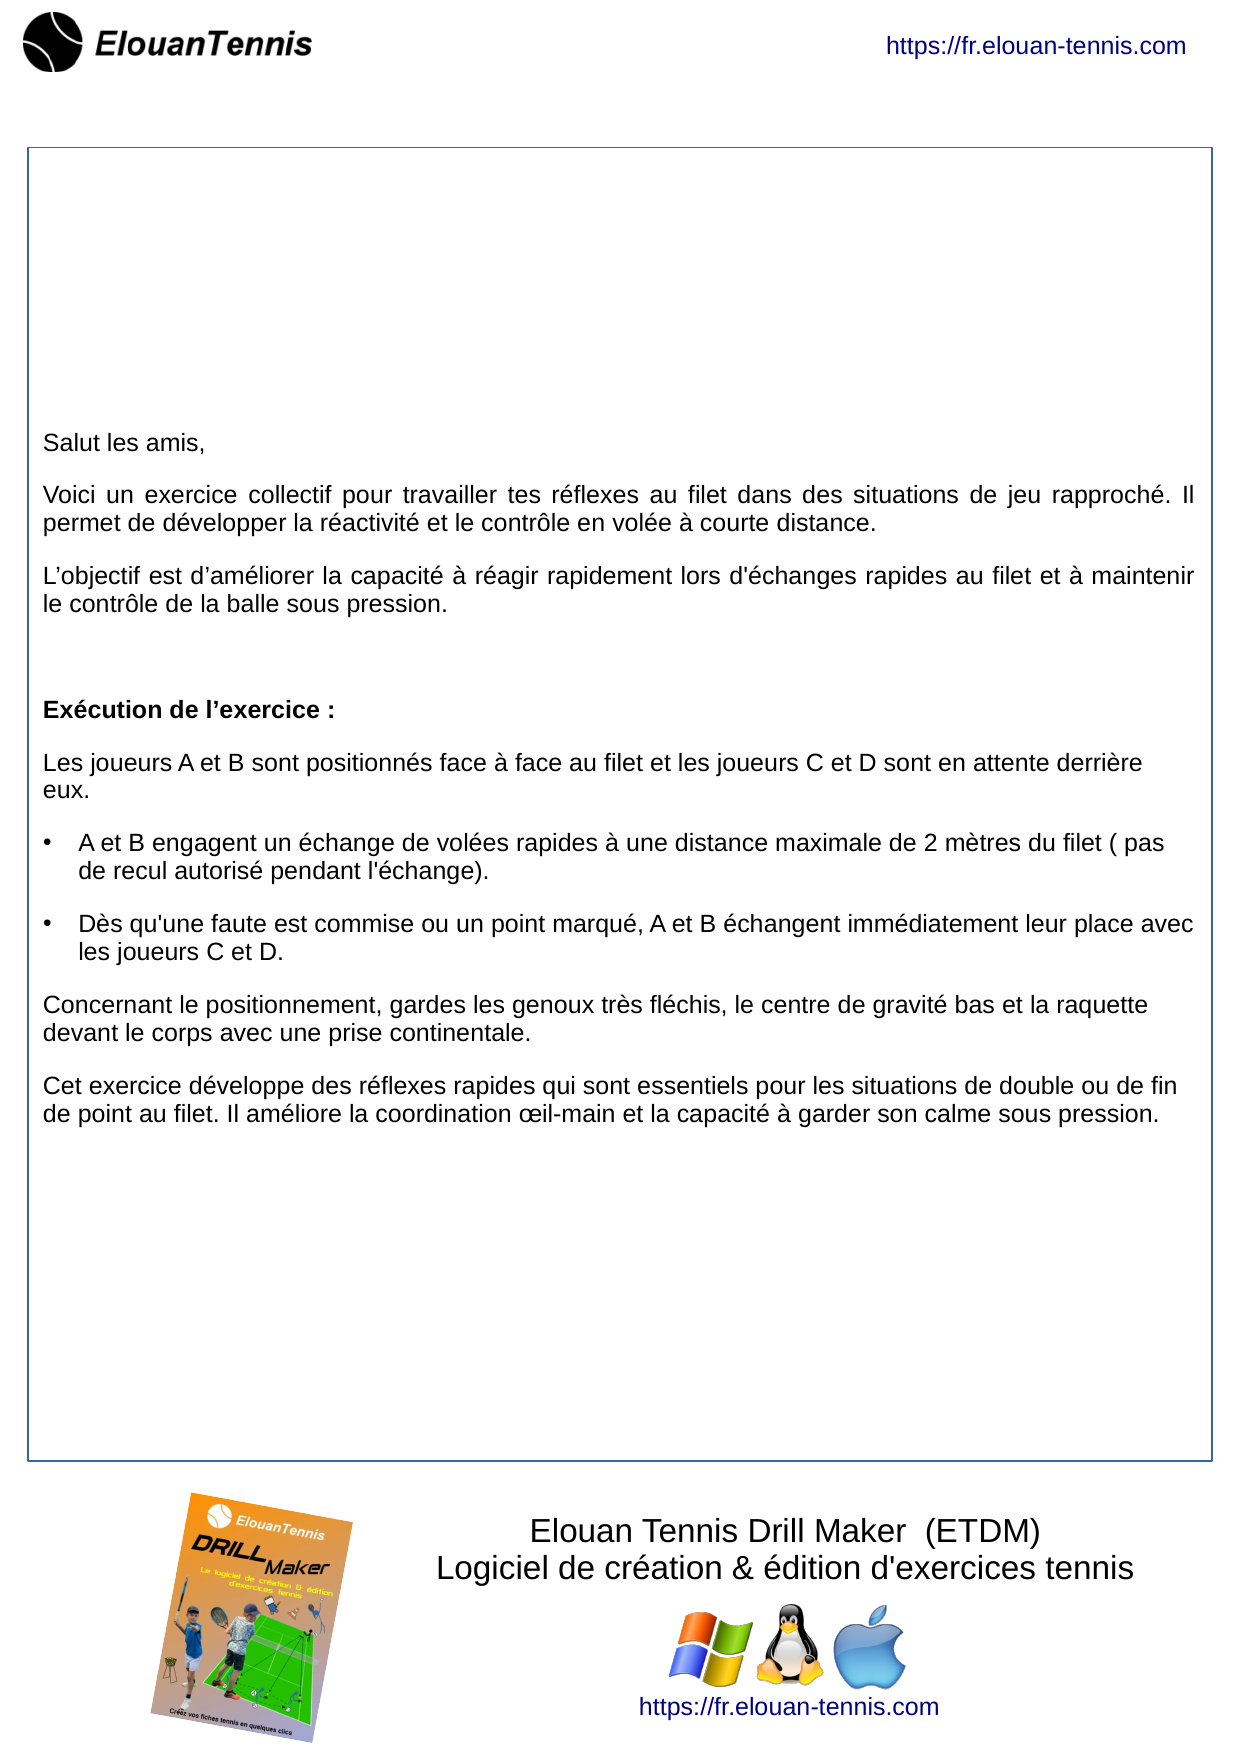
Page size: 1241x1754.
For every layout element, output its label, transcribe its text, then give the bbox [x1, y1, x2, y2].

picture [665, 1600, 907, 1685]
text_box https://fr.elouan-tennis.com [871, 24, 1213, 68]
picture [23, 12, 312, 72]
text_box https://fr.elouan-tennis.com [624, 1685, 966, 1729]
text_box Elouan Tennis Drill Maker (ETDM) Logiciel de création & édition d'exercices tennis [378, 1504, 1193, 1604]
picture [150, 1492, 353, 1743]
text_box Salut les amis, Voici un exercice collectif pour travailler tes réflexes au filet dans des situations de jeu rapproché. Il permet de développer la réactivité et le contrôle en volée à courte distance. L’objectif est d’améliorer la capacité à réagir rapidement lors d'échanges rapides au filet et à maintenir le contrôle de la balle sous pression. Exécution de l’exercice : Les joueurs A et B sont positionnés face à face au filet et les joueurs C et D sont en attente derrière eux. A et B engagent un échange de volées rapides à une distance maximale de 2 mètres du filet ( pas de recul autorisé pendant l'échange). Dès qu'une faute est commise ou un point marqué, A et B échangent immédiatement leur place avec les joueurs C et D. Concernant le positionnement, gardes les genoux très fléchis, le centre de gravité bas et la raquette devant le corps avec une prise continentale. Cet exercice développe des réflexes rapides qui sont essentiels pour les situations de double ou de fin de point au filet. Il améliore la coordination œil-main et la capacité à garder son calme sous pression. [28, 147, 1212, 1461]
